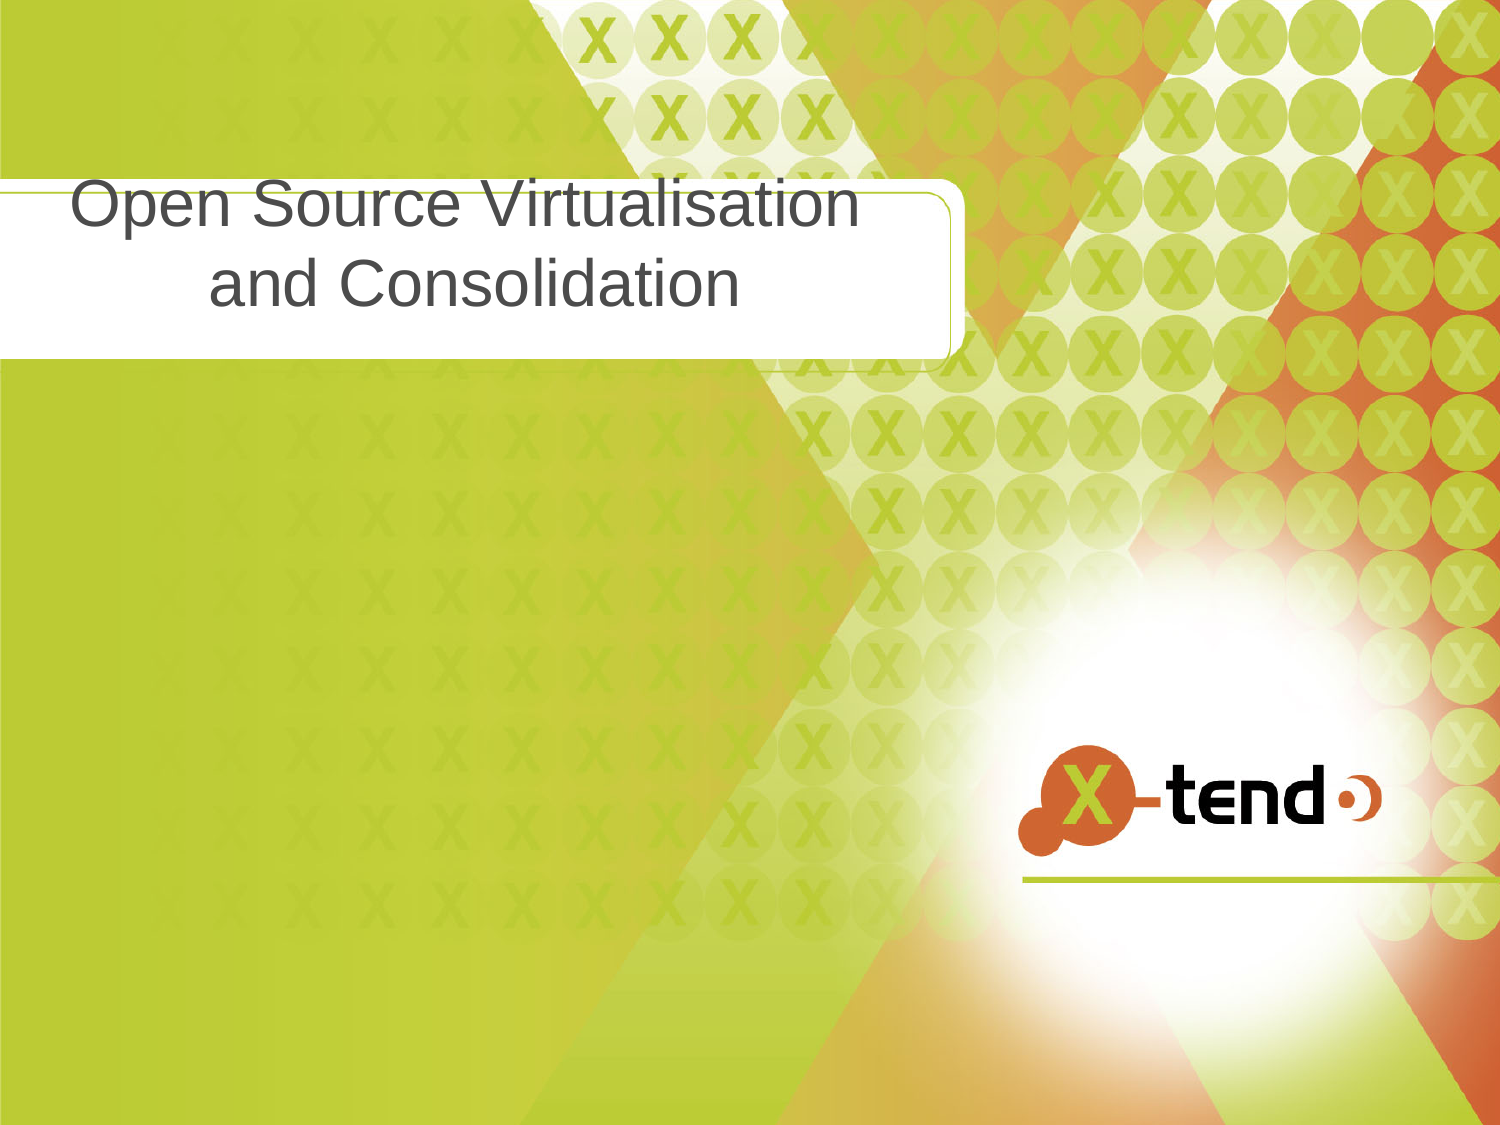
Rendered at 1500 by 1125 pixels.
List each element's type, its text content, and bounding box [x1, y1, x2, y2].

title [75, 45, 1426, 233]
text_box Open Source Virtualisation and Consolidation [0, 161, 951, 381]
picture [0, 0, 1500, 1125]
